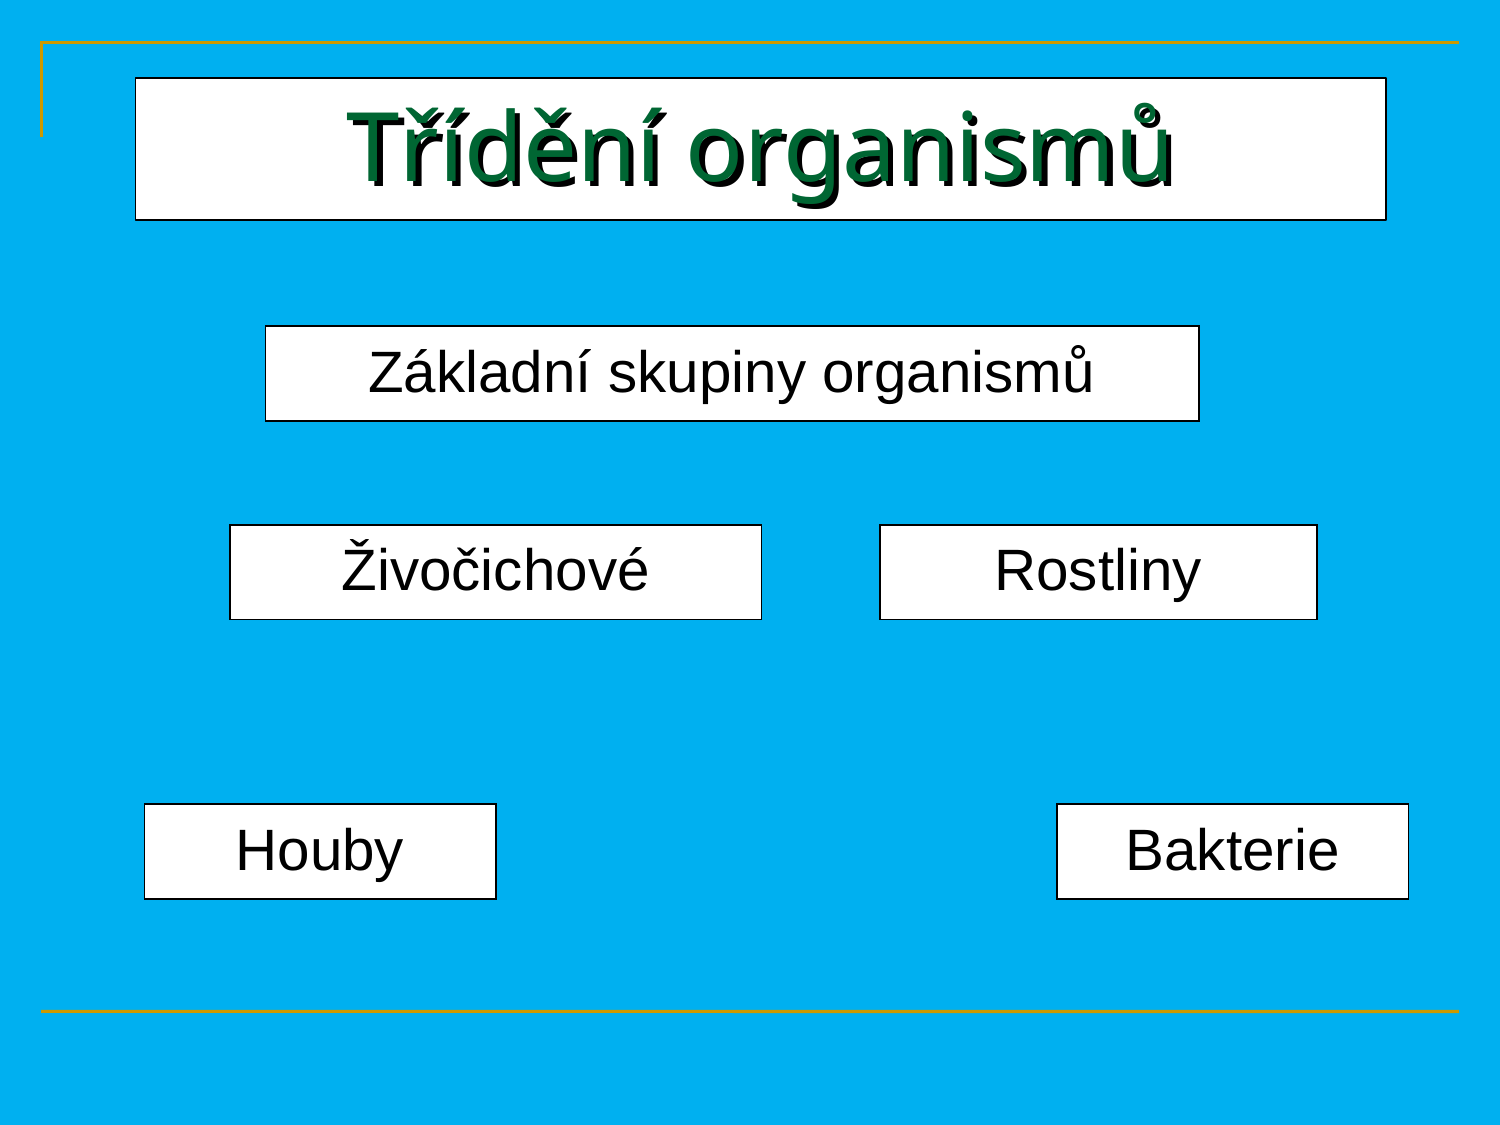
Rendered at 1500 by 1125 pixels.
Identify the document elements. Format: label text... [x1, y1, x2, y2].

text_box Třídění organismů [135, 78, 1387, 220]
text_box Houby [144, 804, 496, 899]
text_box Bakterie [1057, 804, 1409, 899]
text_box Živočichové [230, 525, 762, 619]
text_box Základní skupiny organismů [266, 326, 1199, 421]
text_box Rostliny [880, 525, 1317, 619]
